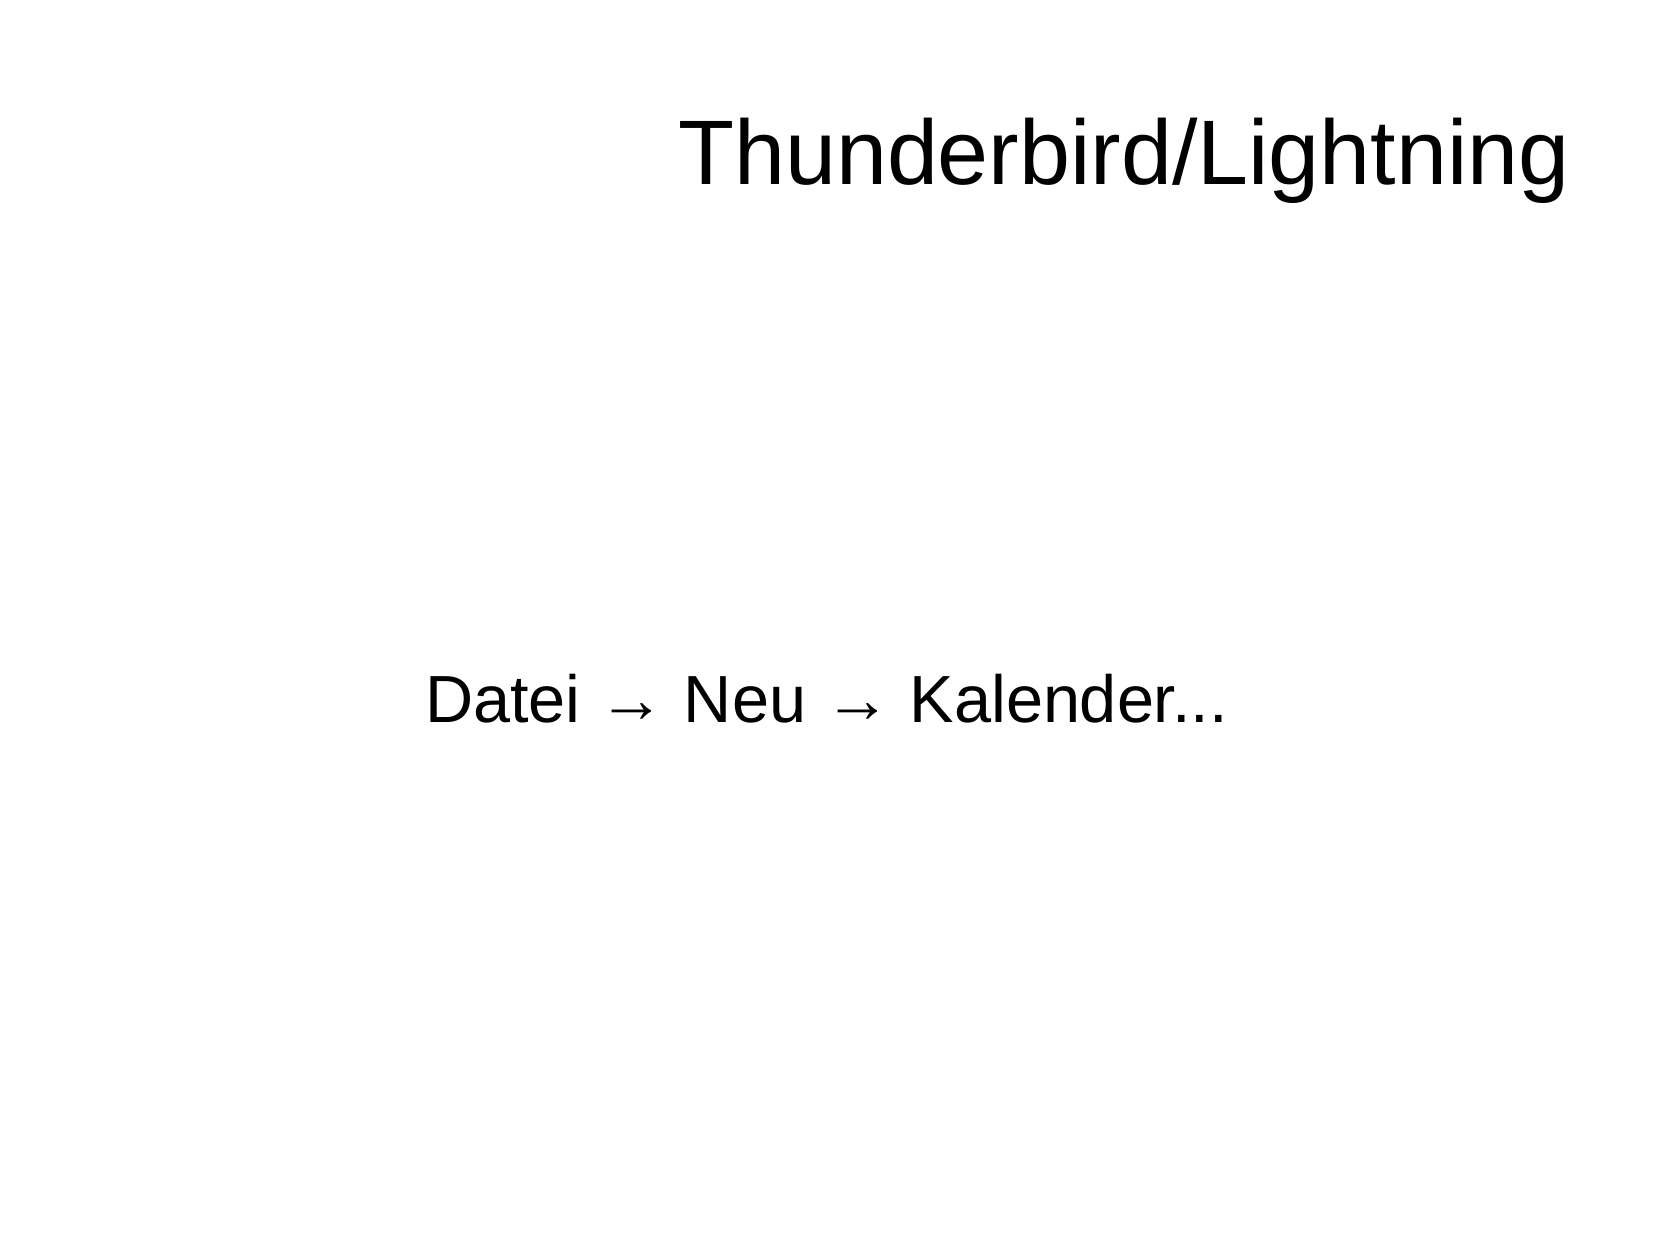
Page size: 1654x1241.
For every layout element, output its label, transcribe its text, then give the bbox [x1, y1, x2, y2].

subtitle Datei → Neu → Kalender... [82, 290, 1571, 1109]
title Thunderbird/Lightning [82, 49, 1571, 257]
